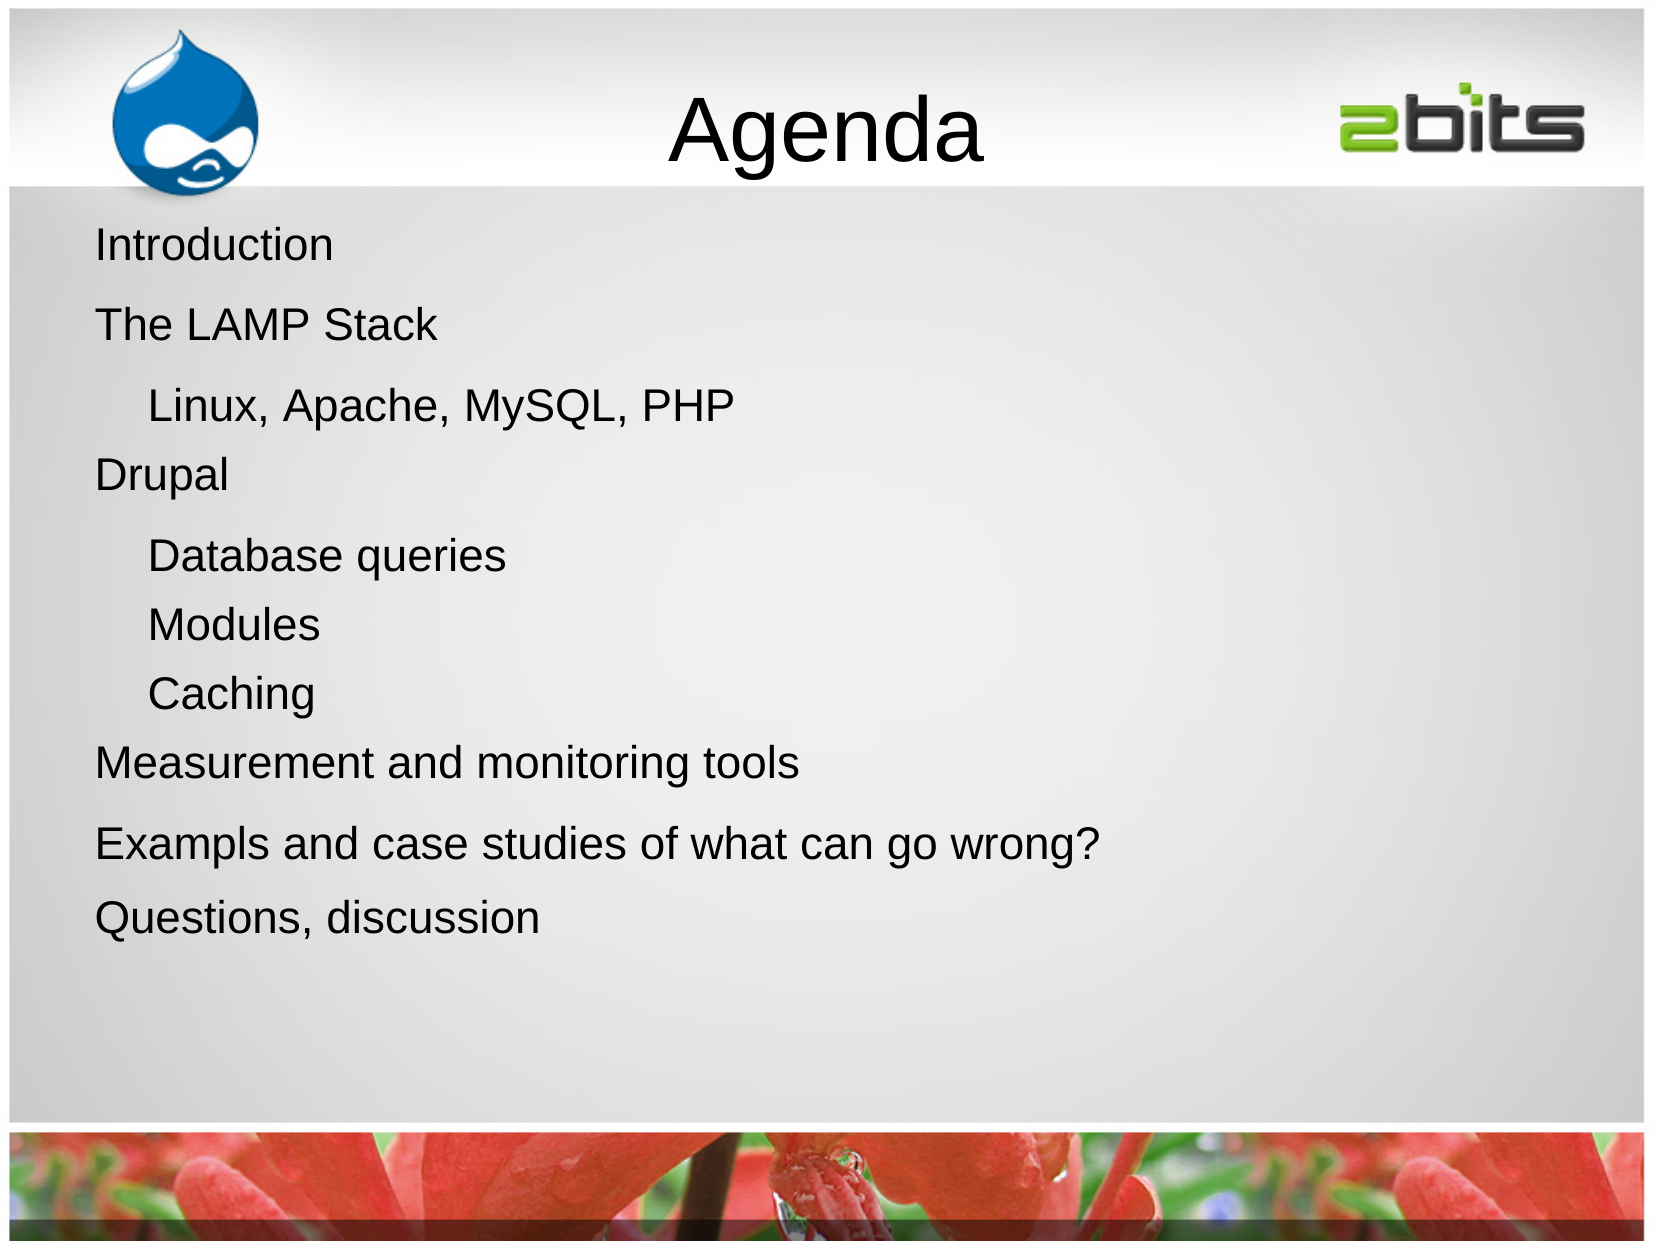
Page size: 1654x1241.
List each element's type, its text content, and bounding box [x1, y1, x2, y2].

list Introduction The LAMP Stack Linux, Apache, MySQL, PHP Drupal Database queries Modules Caching Measurement and monitoring tools Exampls and case studies of what can go wrong? Questions, discussion [76, 218, 1565, 1111]
picture [0, 0, 1654, 1241]
title Agenda [82, 25, 1571, 233]
